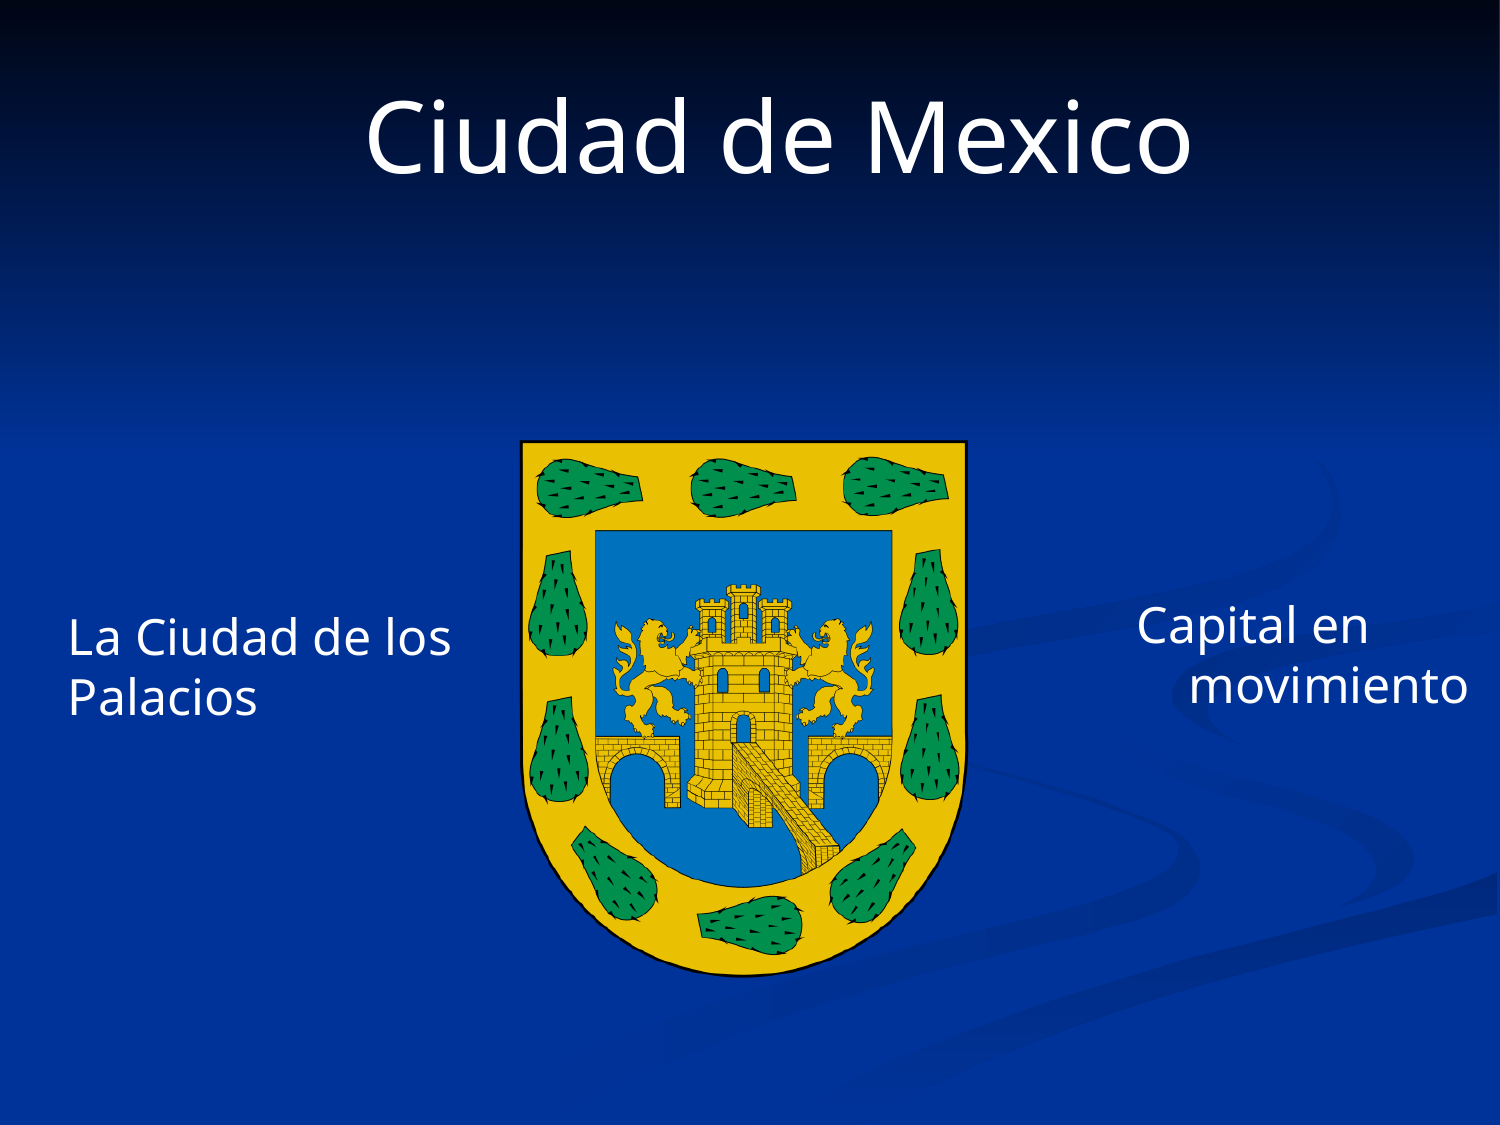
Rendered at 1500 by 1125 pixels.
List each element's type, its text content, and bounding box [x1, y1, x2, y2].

text_box Capital en movimiento [1121, 586, 1500, 721]
picture [513, 432, 974, 985]
text_box La Ciudad de los Palacios [53, 597, 514, 733]
text_box Ciudad de Mexico [123, 66, 1435, 409]
